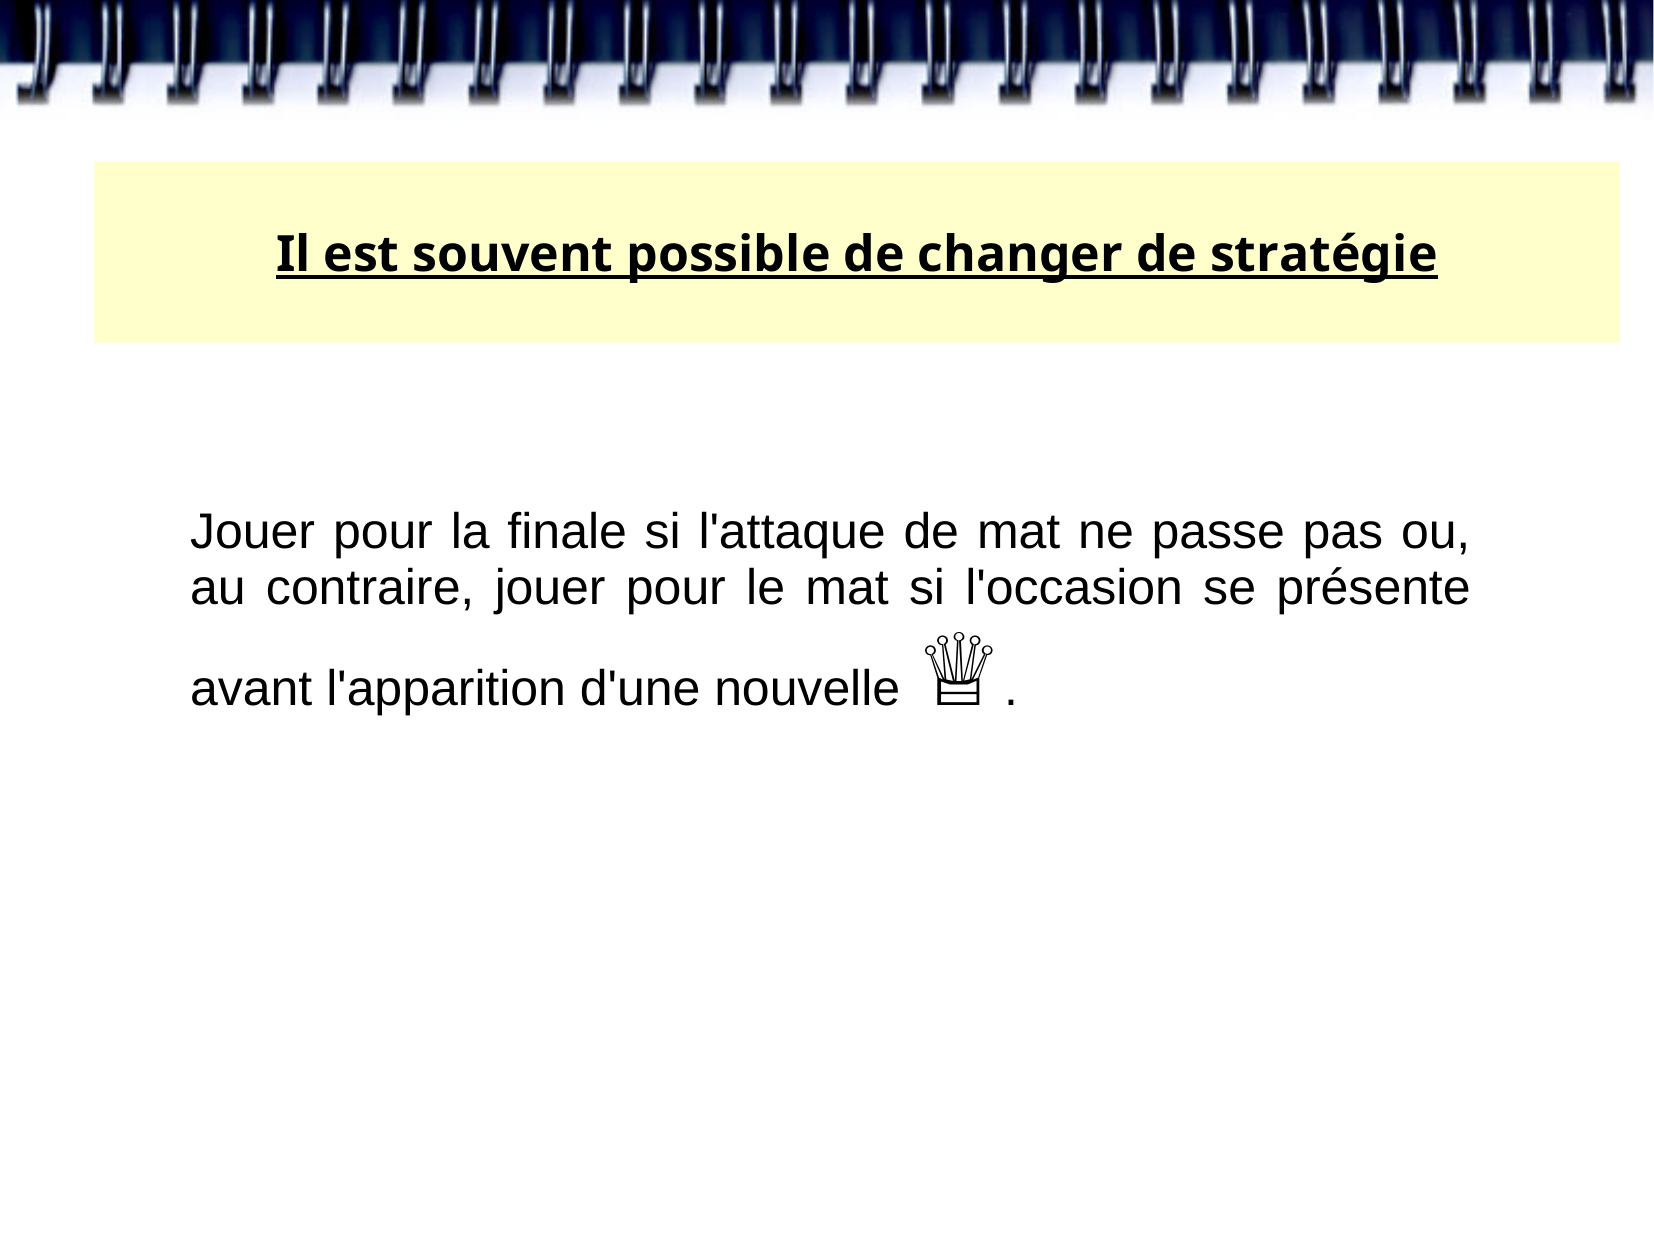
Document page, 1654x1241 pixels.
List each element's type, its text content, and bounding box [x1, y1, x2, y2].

title Il est souvent possible de changer de stratégie [94, 161, 1620, 343]
picture [0, 0, 1654, 121]
subtitle Jouer pour la finale si l'attaque de mat ne passe pas ou, au contraire, jouer pour le mat si l'occasion se présente avant l'apparition d'une nouvelle ♕. [190, 432, 1472, 1152]
